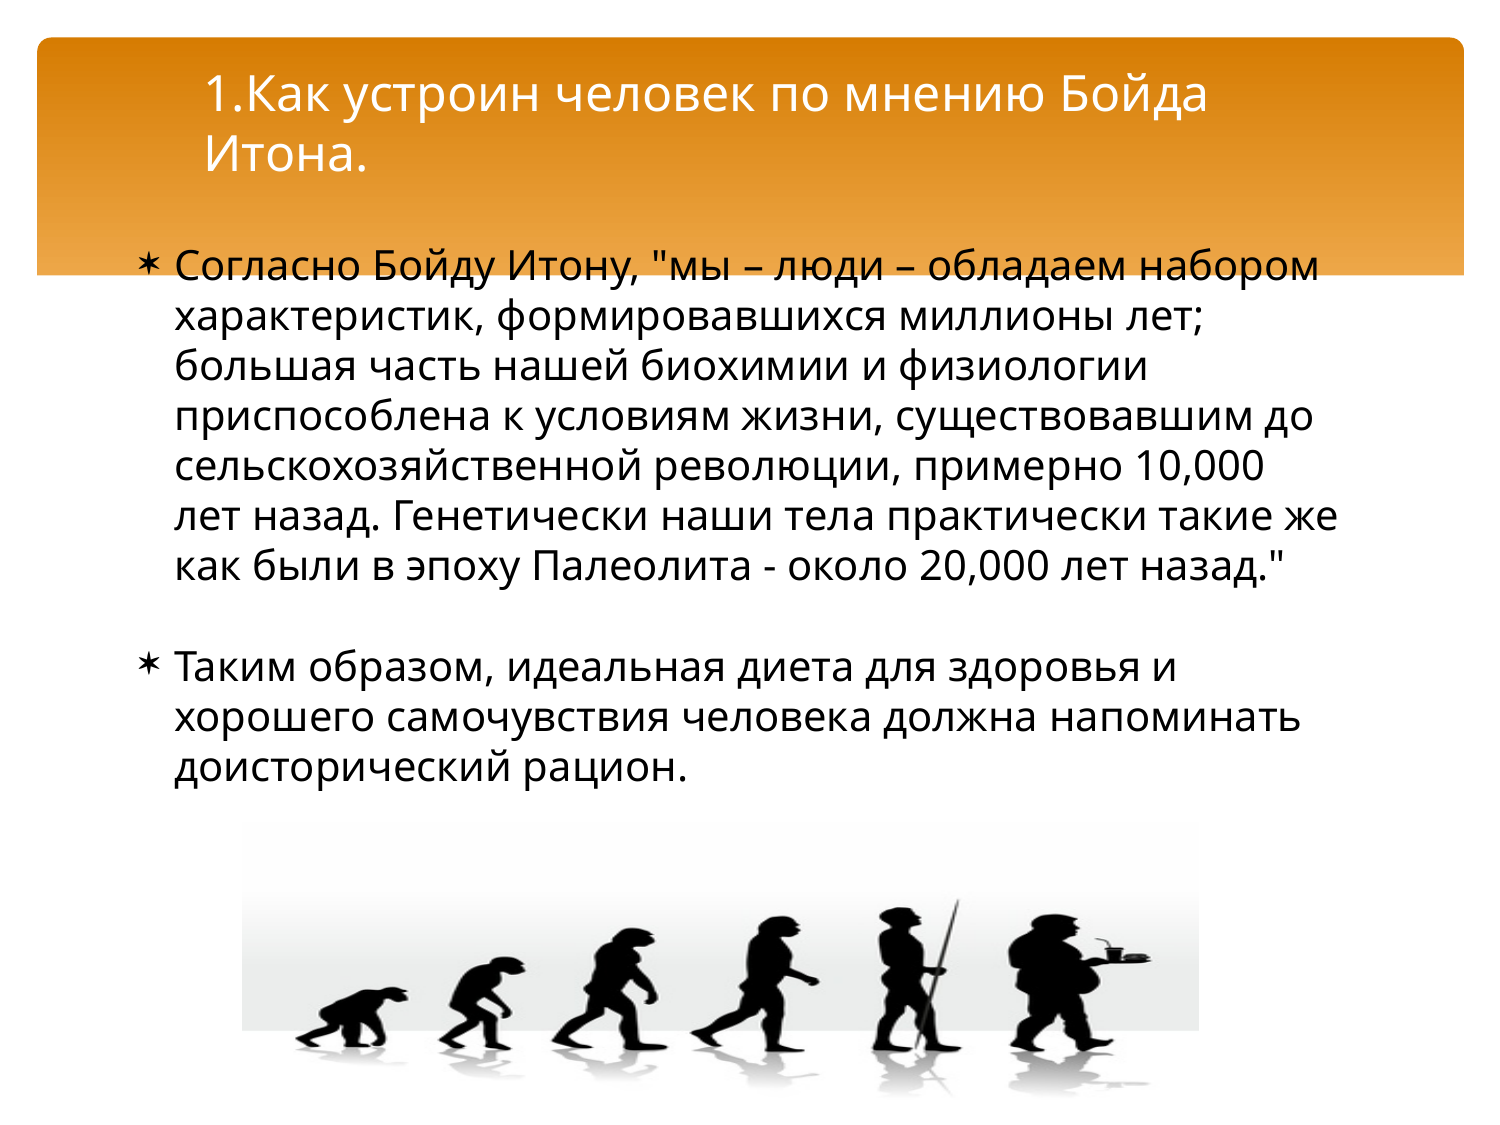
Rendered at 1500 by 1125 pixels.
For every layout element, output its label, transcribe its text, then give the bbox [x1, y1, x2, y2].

text_box 1.Как устроин человек по мнению Бойда Итона. [188, 54, 1252, 190]
picture [242, 822, 1199, 1103]
text_box Согласно Бойду Итону, "мы – люди – обладаем набором характеристик, формировавшихся миллионы лет; большая часть нашей биохимии и физиологии приспособлена к условиям жизни, существовавшим до сельскохозяйственной революции, примерно 10,000 лет назад. Генетически наши тела практически такие же как были в эпоху Палеолита - около 20,000 лет назад." Таким образом, идеальная диета для здоровья и хорошего самочувствия человека должна напоминать доисторический рацион. [123, 231, 1359, 1071]
